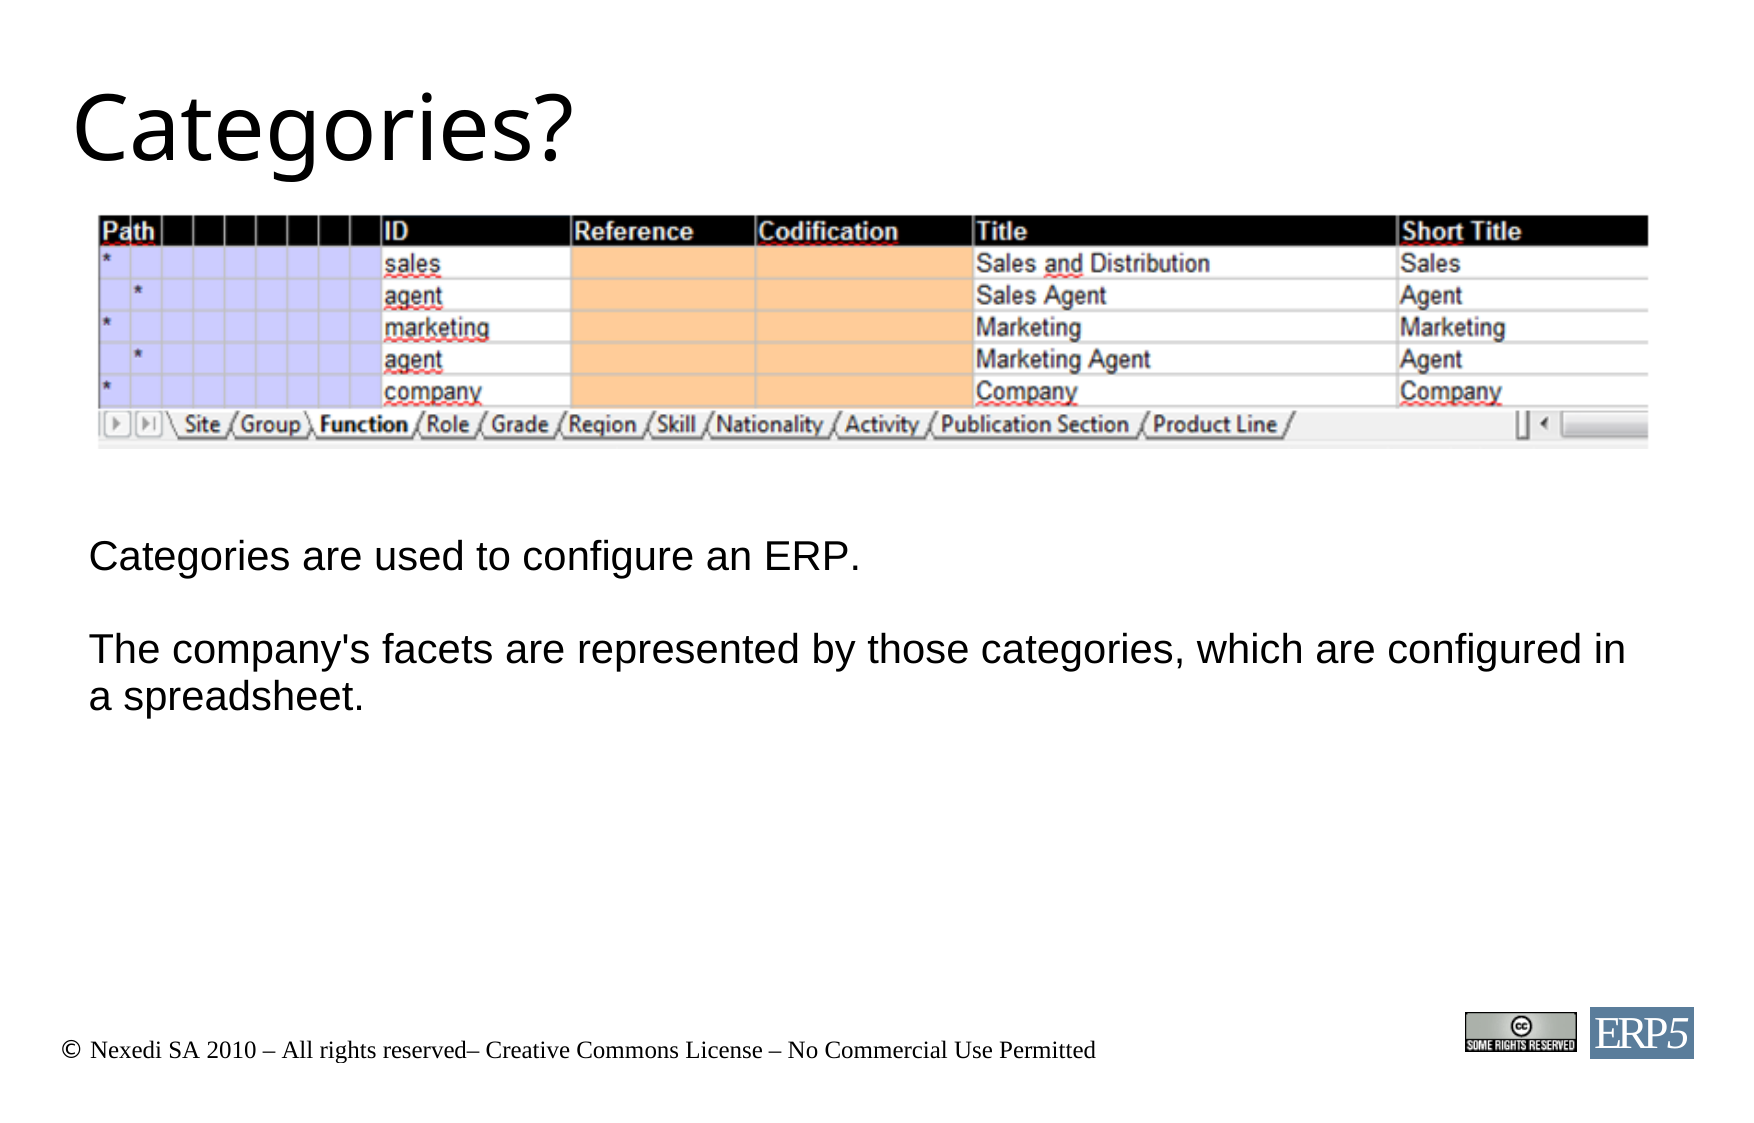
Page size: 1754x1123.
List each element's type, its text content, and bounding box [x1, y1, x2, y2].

text_box Categories are used to configure an ERP. The company's facets are represented by those categories, which are configured in a spreadsheet. [88, 532, 1654, 719]
picture [95, 212, 1654, 449]
picture [1465, 1012, 1577, 1052]
title Categories? [71, 63, 1707, 187]
